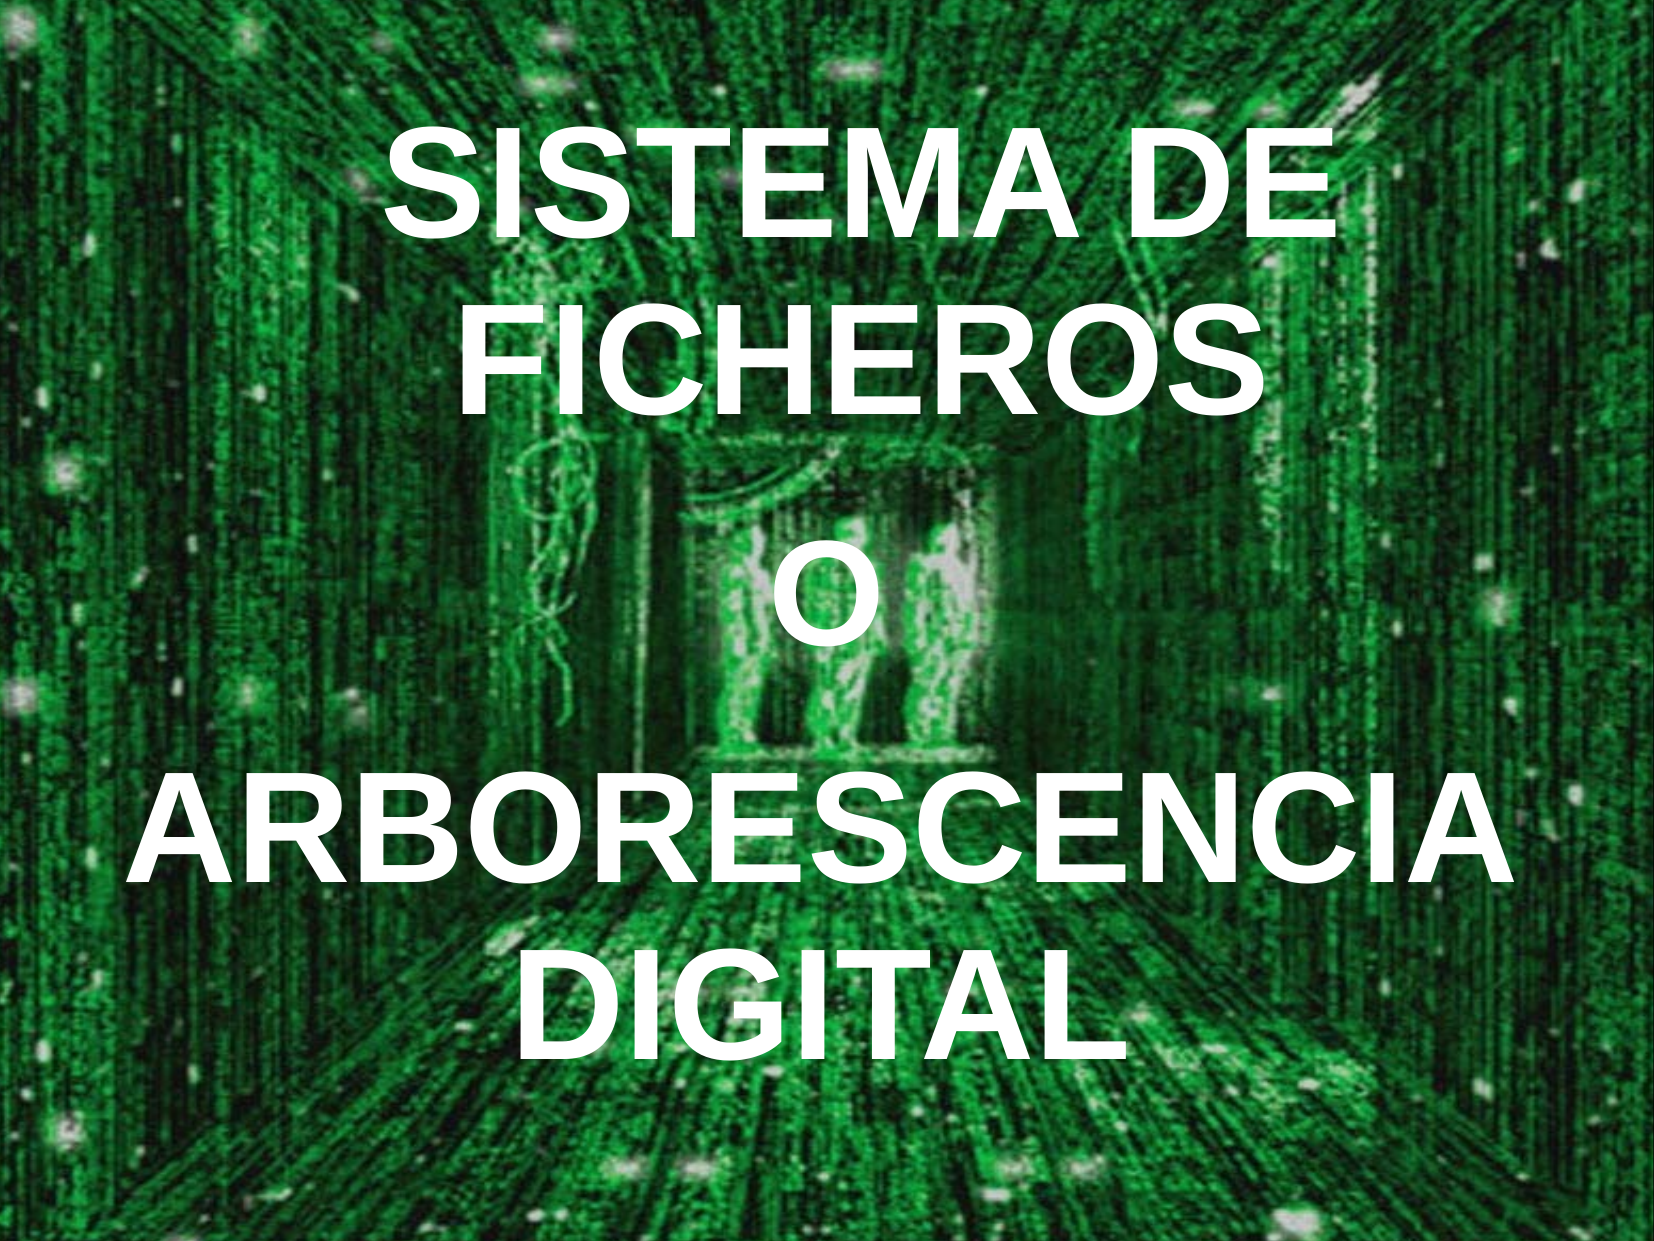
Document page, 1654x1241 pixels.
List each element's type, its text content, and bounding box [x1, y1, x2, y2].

text_box SISTEMA DE FICHEROS [366, 94, 1357, 449]
text_box ARBORESCENCIA DIGITAL [59, 732, 1583, 1102]
picture [0, 0, 1654, 1241]
text_box O [732, 502, 922, 686]
